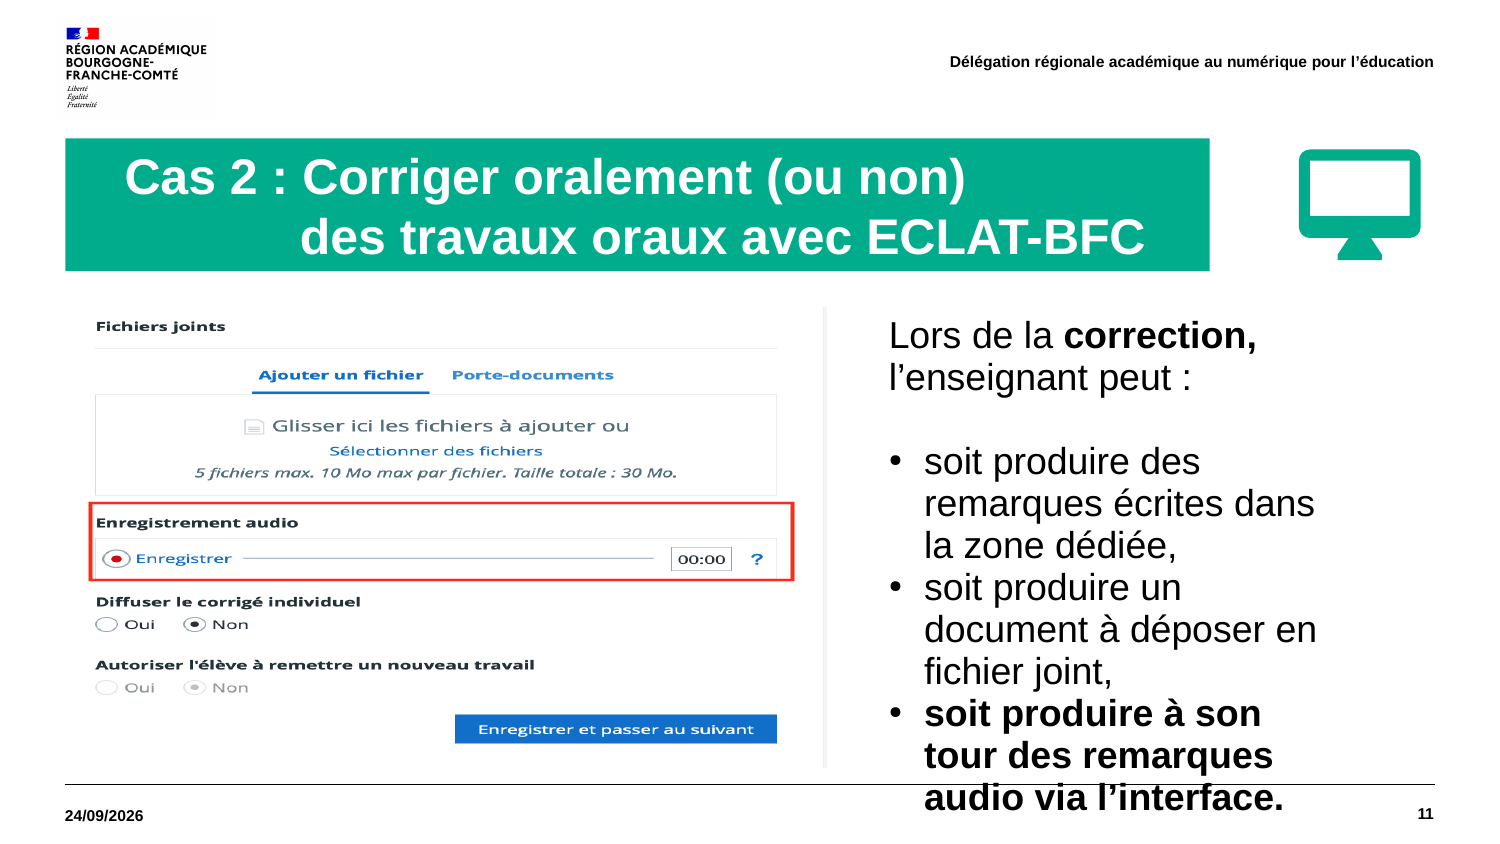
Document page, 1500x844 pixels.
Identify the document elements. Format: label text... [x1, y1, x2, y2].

text_box <numéro> [1213, 784, 1434, 843]
picture [55, 16, 218, 119]
text_box Lors de la correction, l’enseignant peut : soit produire des remarques écrites dans la zone dédiée, soit produire un document à déposer en fichier joint, soit produire à son tour des remarques audio via l’interface. [874, 307, 1335, 772]
picture [82, 307, 827, 768]
text_box Délégation régionale académique au numérique pour l’éducation [470, 32, 1435, 90]
text_box Cas 2 : Corriger oralement (ou non) des travaux oraux avec ECLAT-BFC avec des annotations orales [65, 138, 1210, 272]
text_box 18/02/2022 [64, 787, 244, 843]
